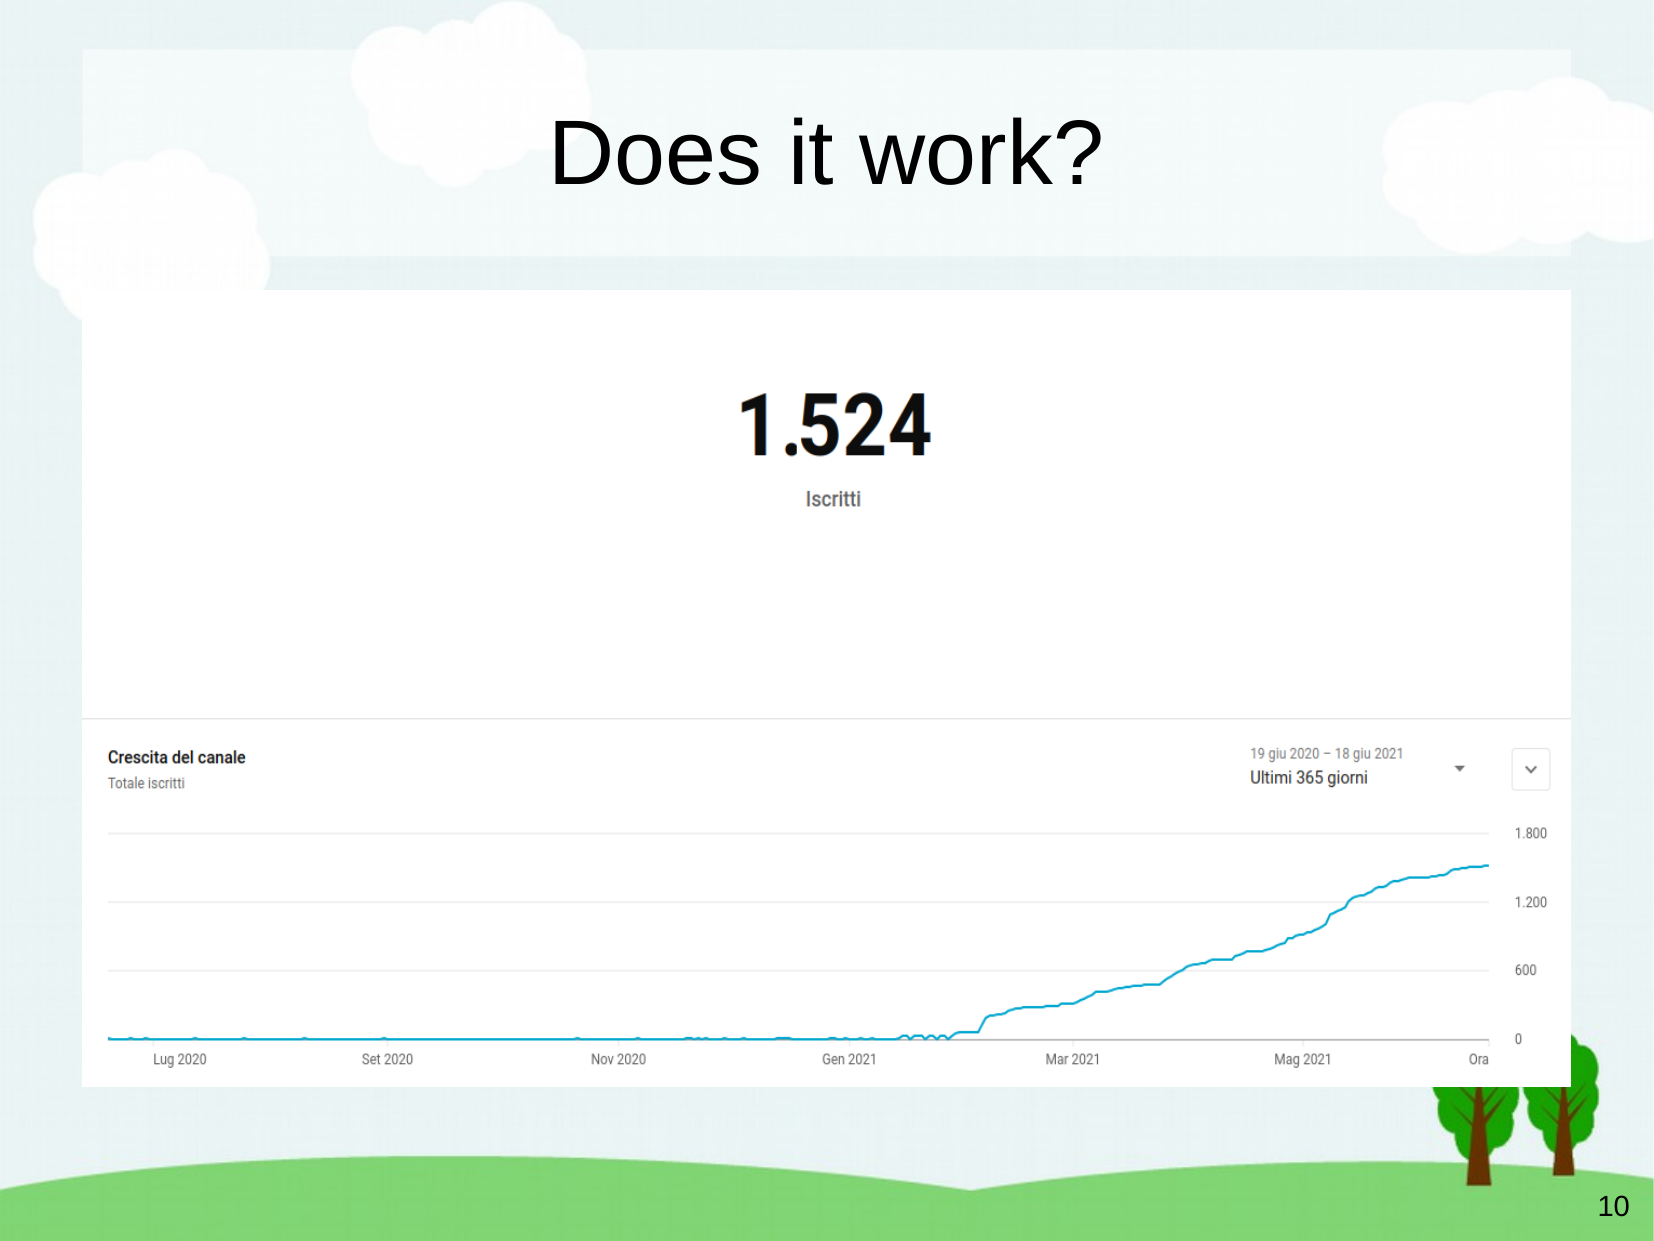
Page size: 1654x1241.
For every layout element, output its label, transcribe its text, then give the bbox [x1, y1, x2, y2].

picture [0, 0, 1654, 1241]
title Does it work? [82, 49, 1571, 257]
